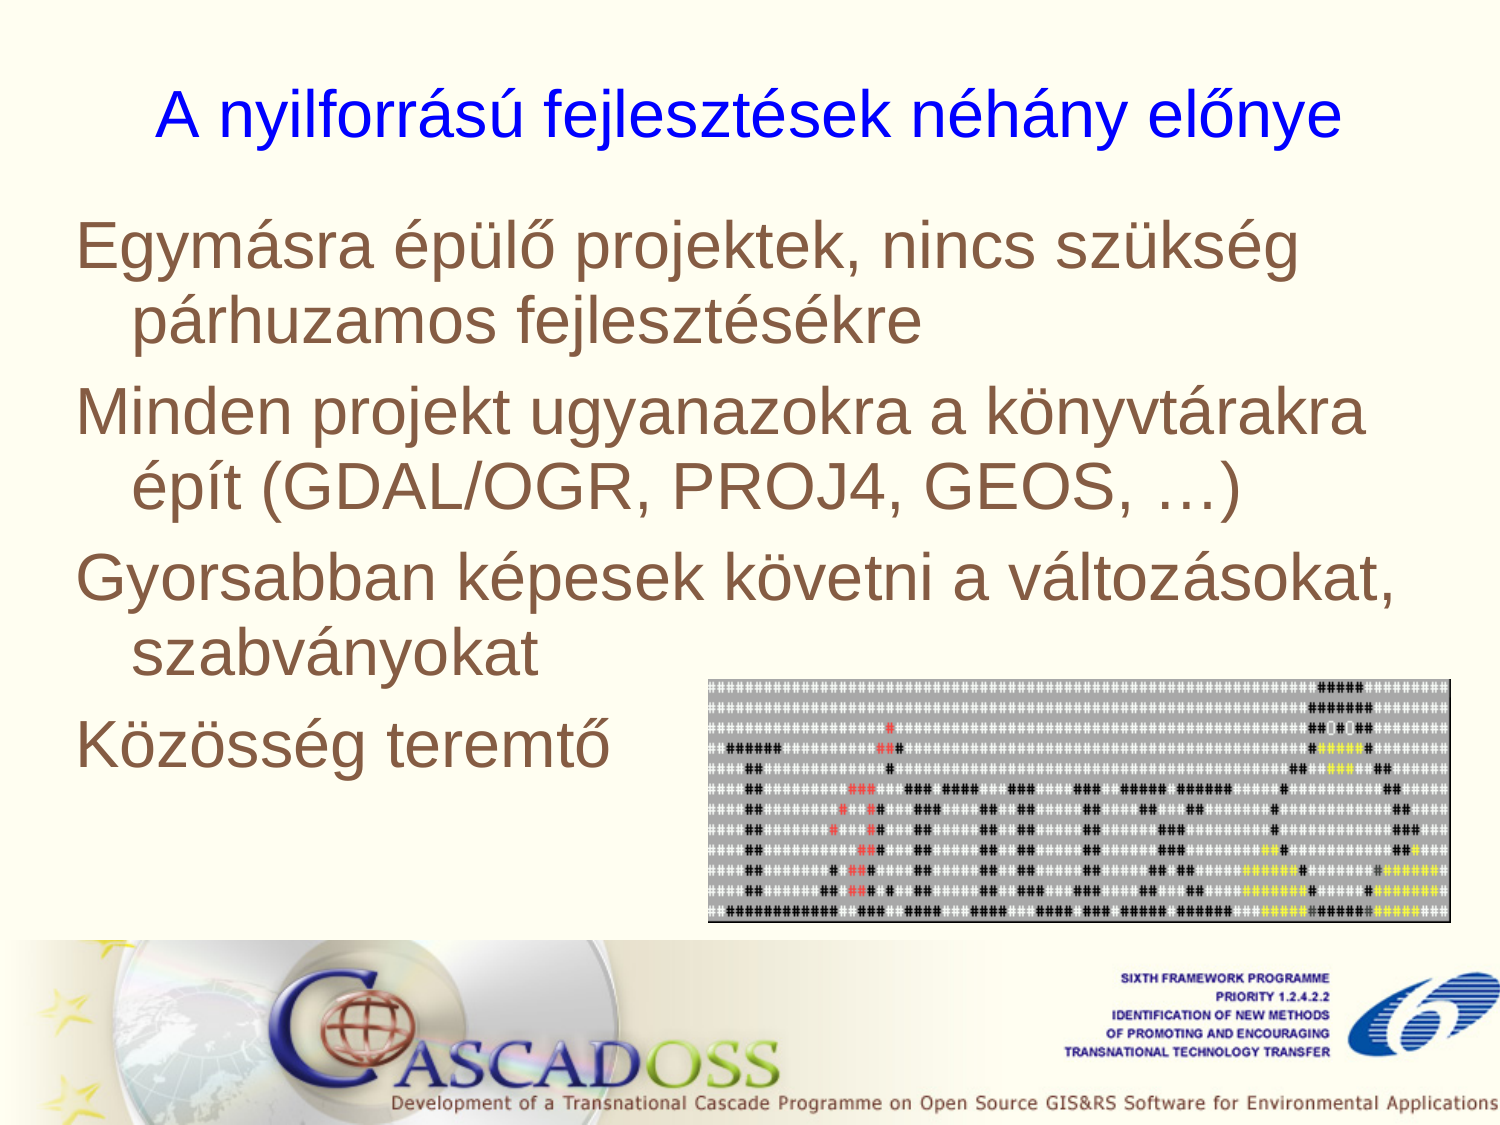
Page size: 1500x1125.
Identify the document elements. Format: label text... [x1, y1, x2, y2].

picture [0, 940, 1500, 1125]
picture [708, 679, 1451, 923]
title A nyilforrású fejlesztések néhány előnye [75, 28, 1425, 201]
list Egymásra épülő projektek, nincs szükség párhuzamos fejlesztésékre Minden projekt ugyanazokra a könyvtárakra épít (GDAL/OGR, PROJ4, GEOS, …) Gyorsabban képesek követni a változásokat, szabványokat Közösség teremtő [75, 207, 1425, 891]
